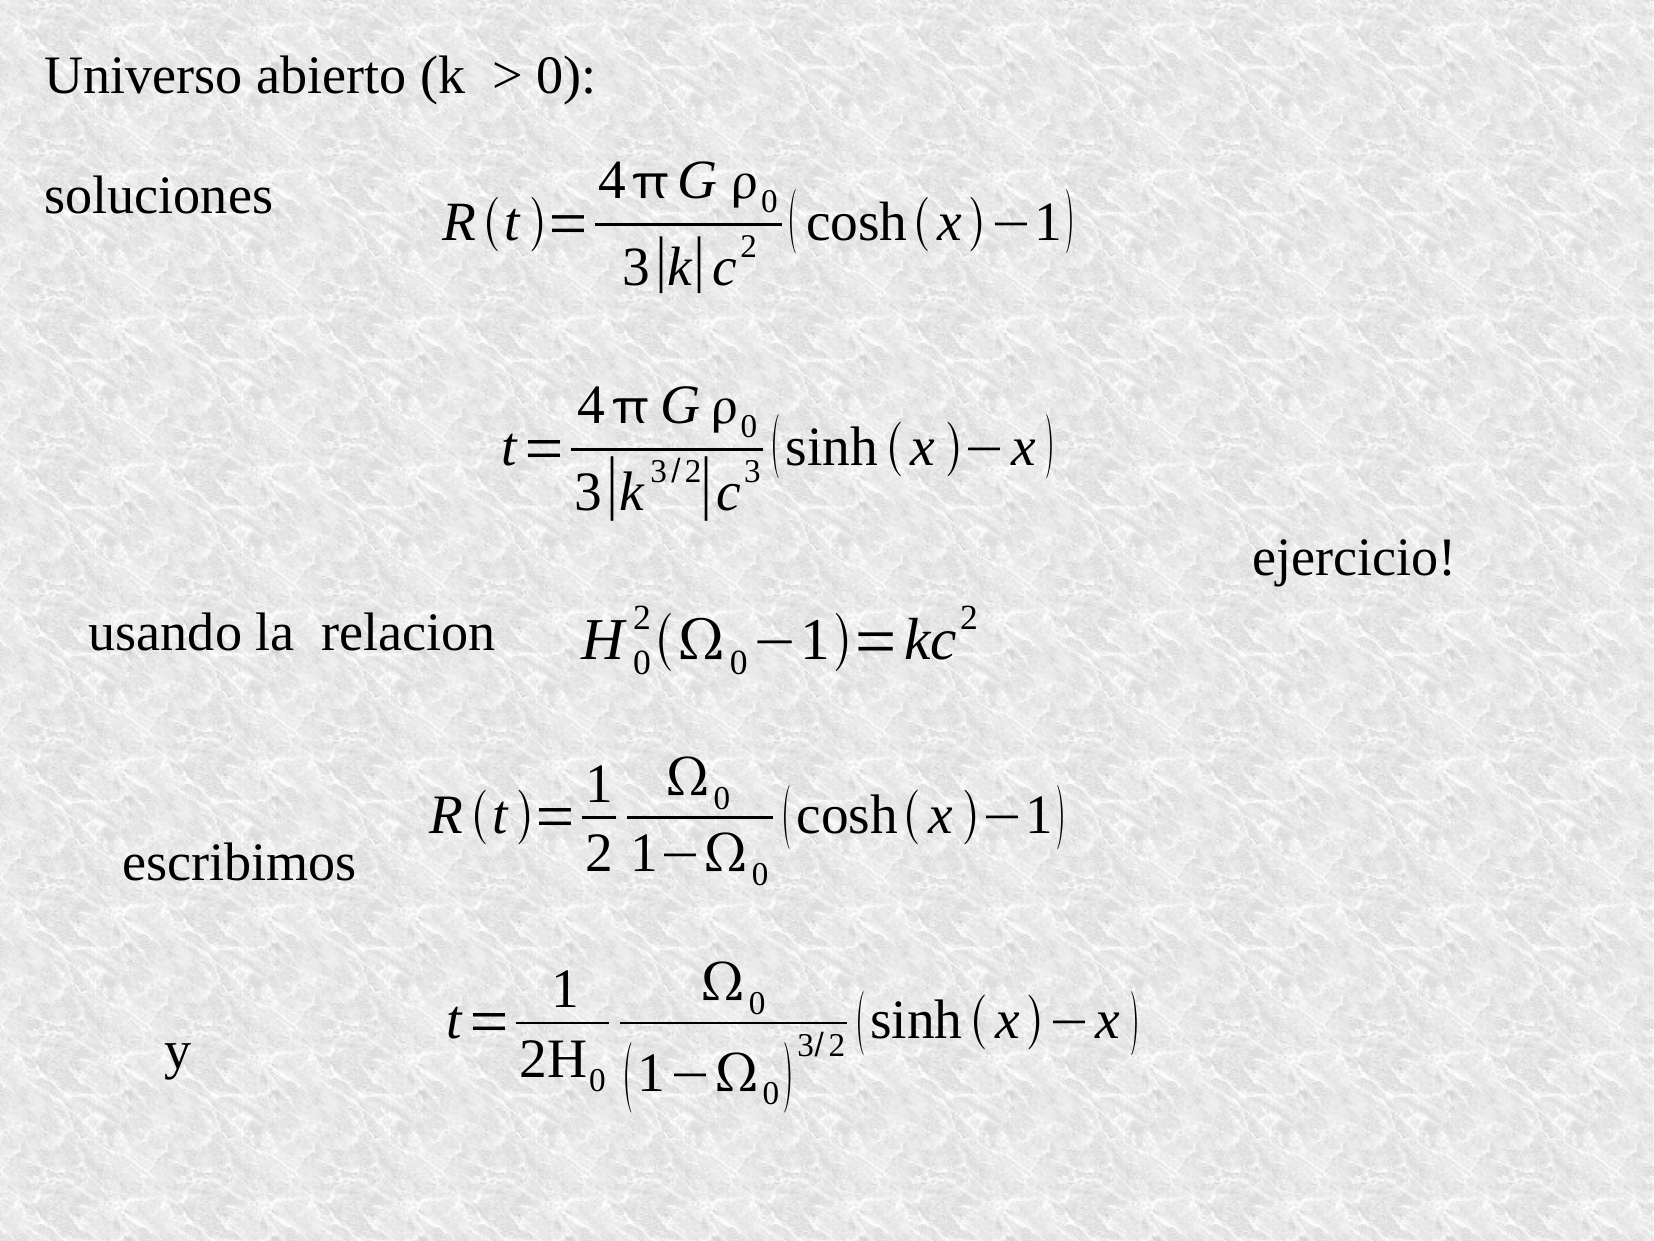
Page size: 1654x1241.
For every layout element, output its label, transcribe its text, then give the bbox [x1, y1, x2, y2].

chart [412, 750, 1079, 893]
text_box Universo abierto (k > 0): soluciones [29, 37, 613, 249]
chart [487, 375, 1068, 523]
chart [562, 592, 991, 683]
text_box usando la relacion [73, 594, 526, 676]
picture [0, 0, 1654, 1241]
text_box escribimos [107, 825, 413, 906]
text_box ejercicio! [1237, 519, 1472, 601]
text_box y [149, 1012, 207, 1093]
chart [433, 955, 1151, 1116]
chart [425, 150, 1088, 298]
